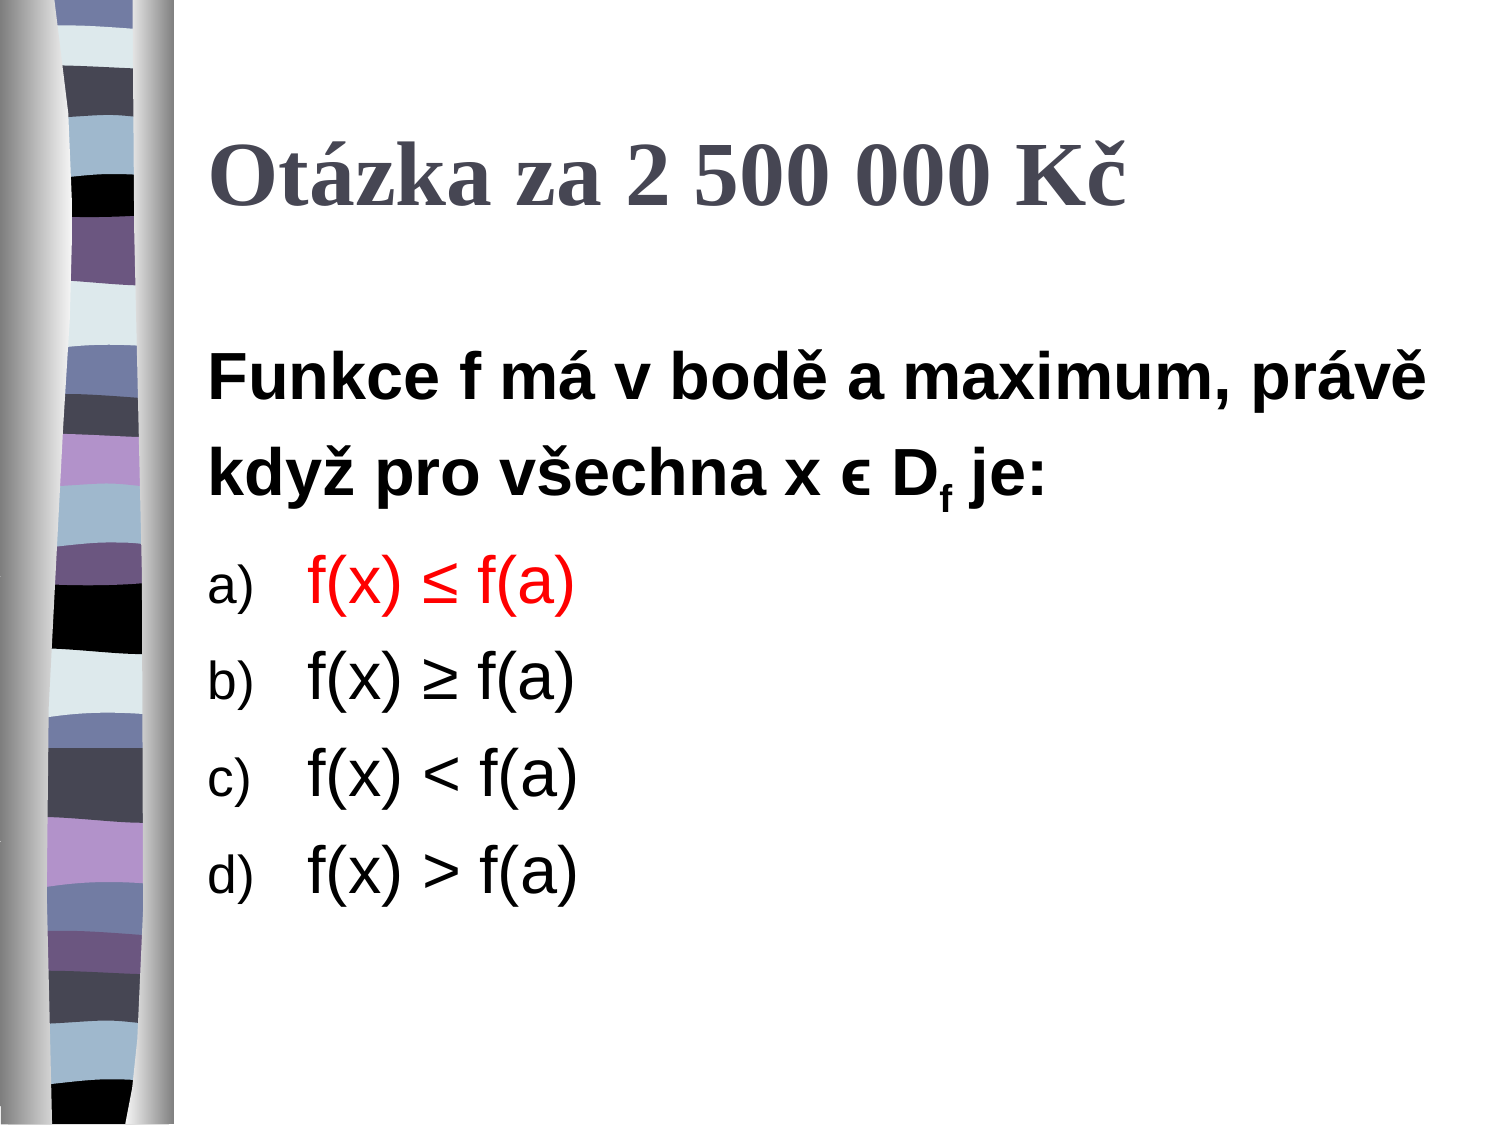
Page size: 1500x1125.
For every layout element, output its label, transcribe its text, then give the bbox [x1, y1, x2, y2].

list Funkce f má v bodě a maximum, právě když pro všechna x ϵ Df je: f(x) ≤ f(a) f(x) ≥ f(a) f(x) < f(a) f(x) > f(a) [192, 324, 1468, 1001]
title Otázka za 2 500 000 Kč [192, 74, 1468, 263]
